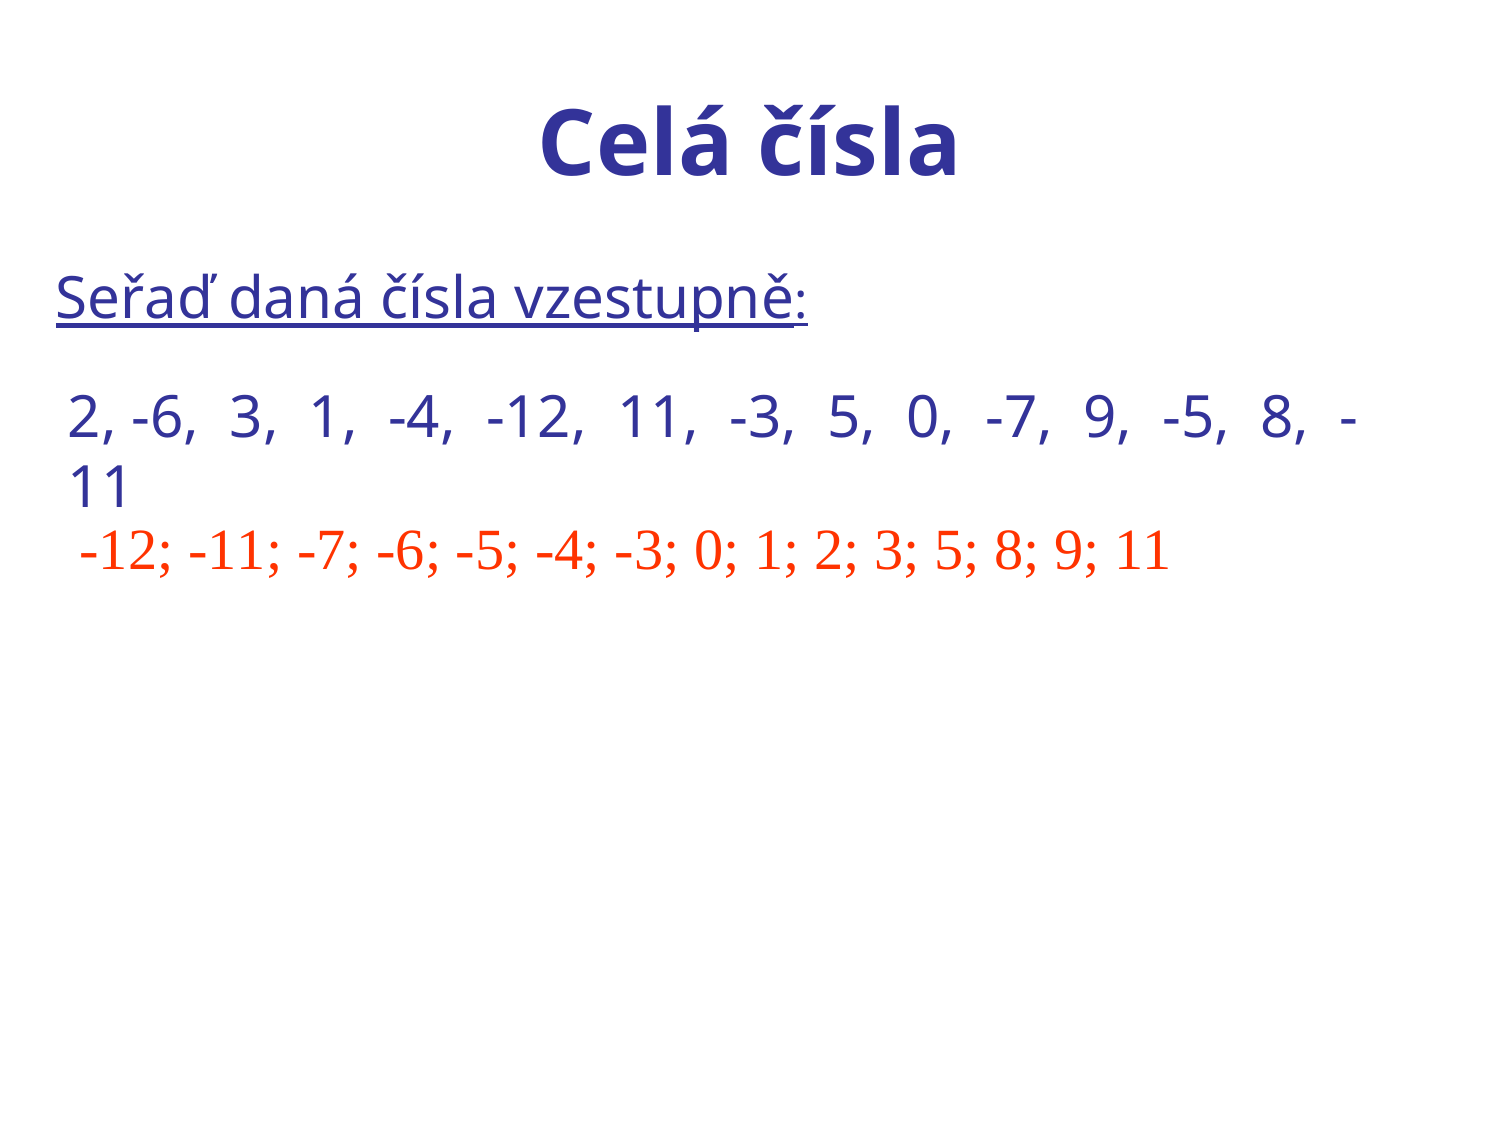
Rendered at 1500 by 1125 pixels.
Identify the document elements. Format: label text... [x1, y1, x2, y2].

text_box -12; -11; -7; -6; -5; -4; -3; 0; 1; 2; 3; 5; 8; 9; 11 [64, 503, 1377, 589]
text_box 2, -6, 3, 1, -4, -12, 11, -3, 5, 0, -7, 9, -5, 8, -11 [53, 371, 1424, 527]
title Celá čísla [75, 45, 1426, 233]
text_box Seřaď daná čísla vzestupně: [41, 252, 1412, 339]
